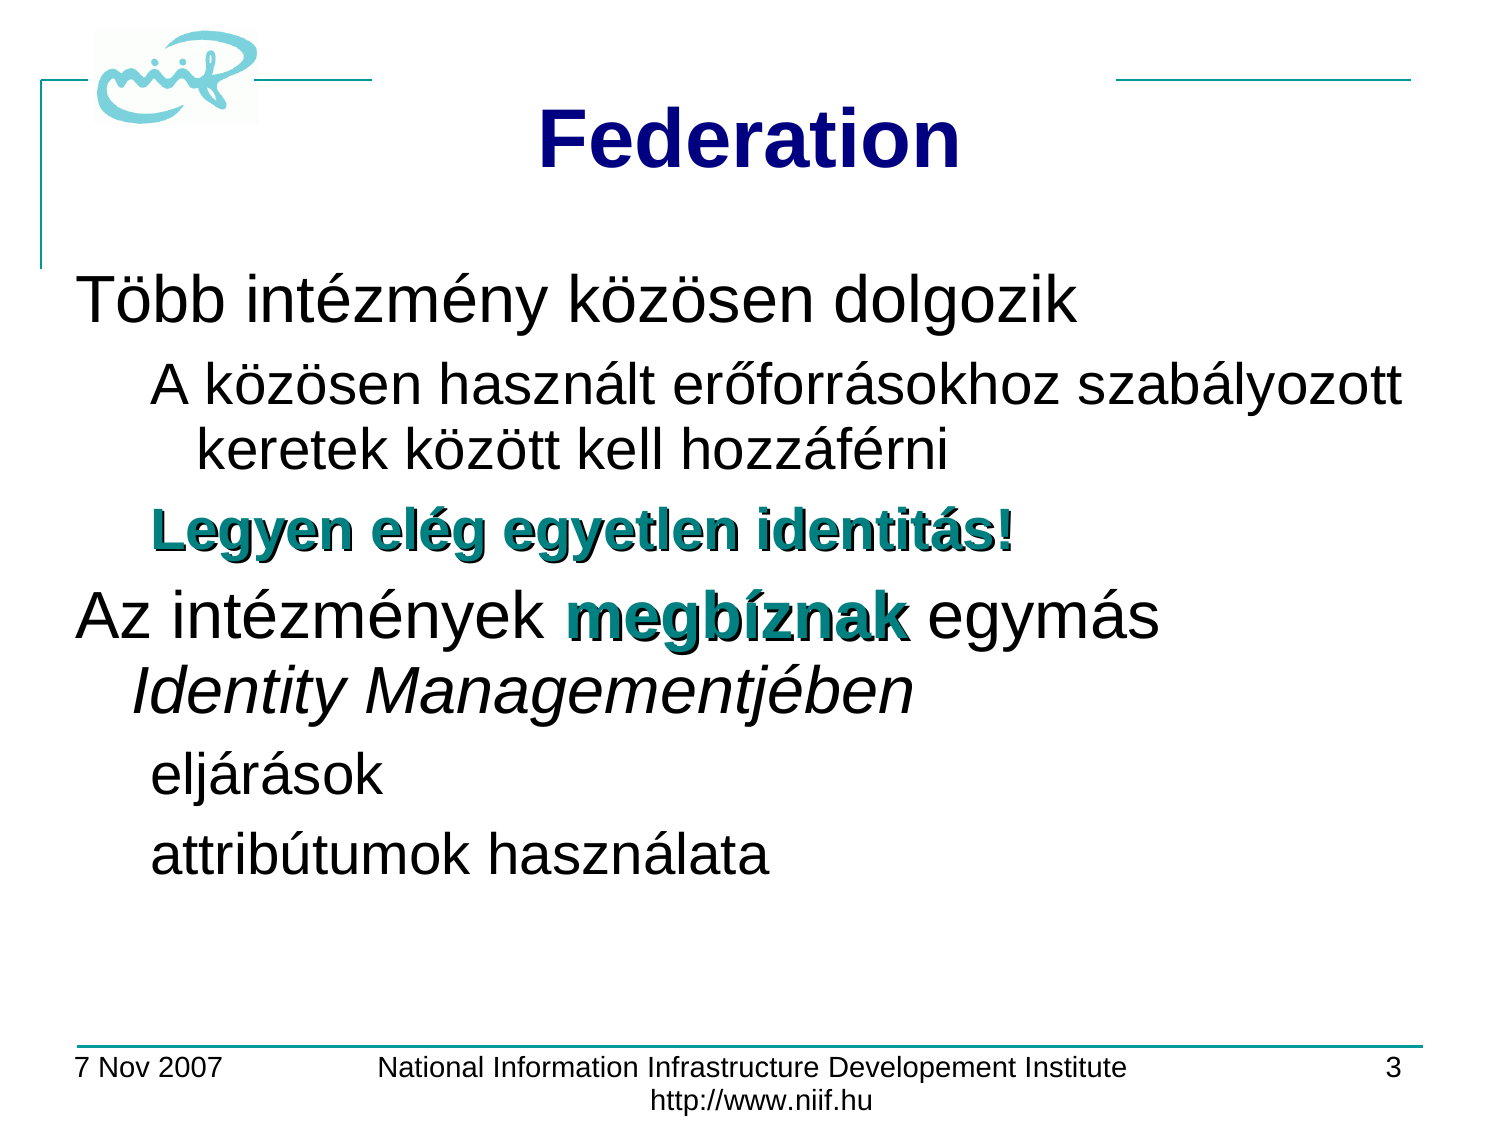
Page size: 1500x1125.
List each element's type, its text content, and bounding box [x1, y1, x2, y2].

title Federation [75, 45, 1426, 233]
list Több intézmény közösen dolgozik A közösen használt erőforrásokhoz szabályozott keretek között kell hozzáférni Legyen elég egyetlen identitás! Az intézmények megbíznak egymás Identity Managementjében eljárások attribútumok használata [75, 262, 1426, 1006]
picture [94, 29, 259, 45]
